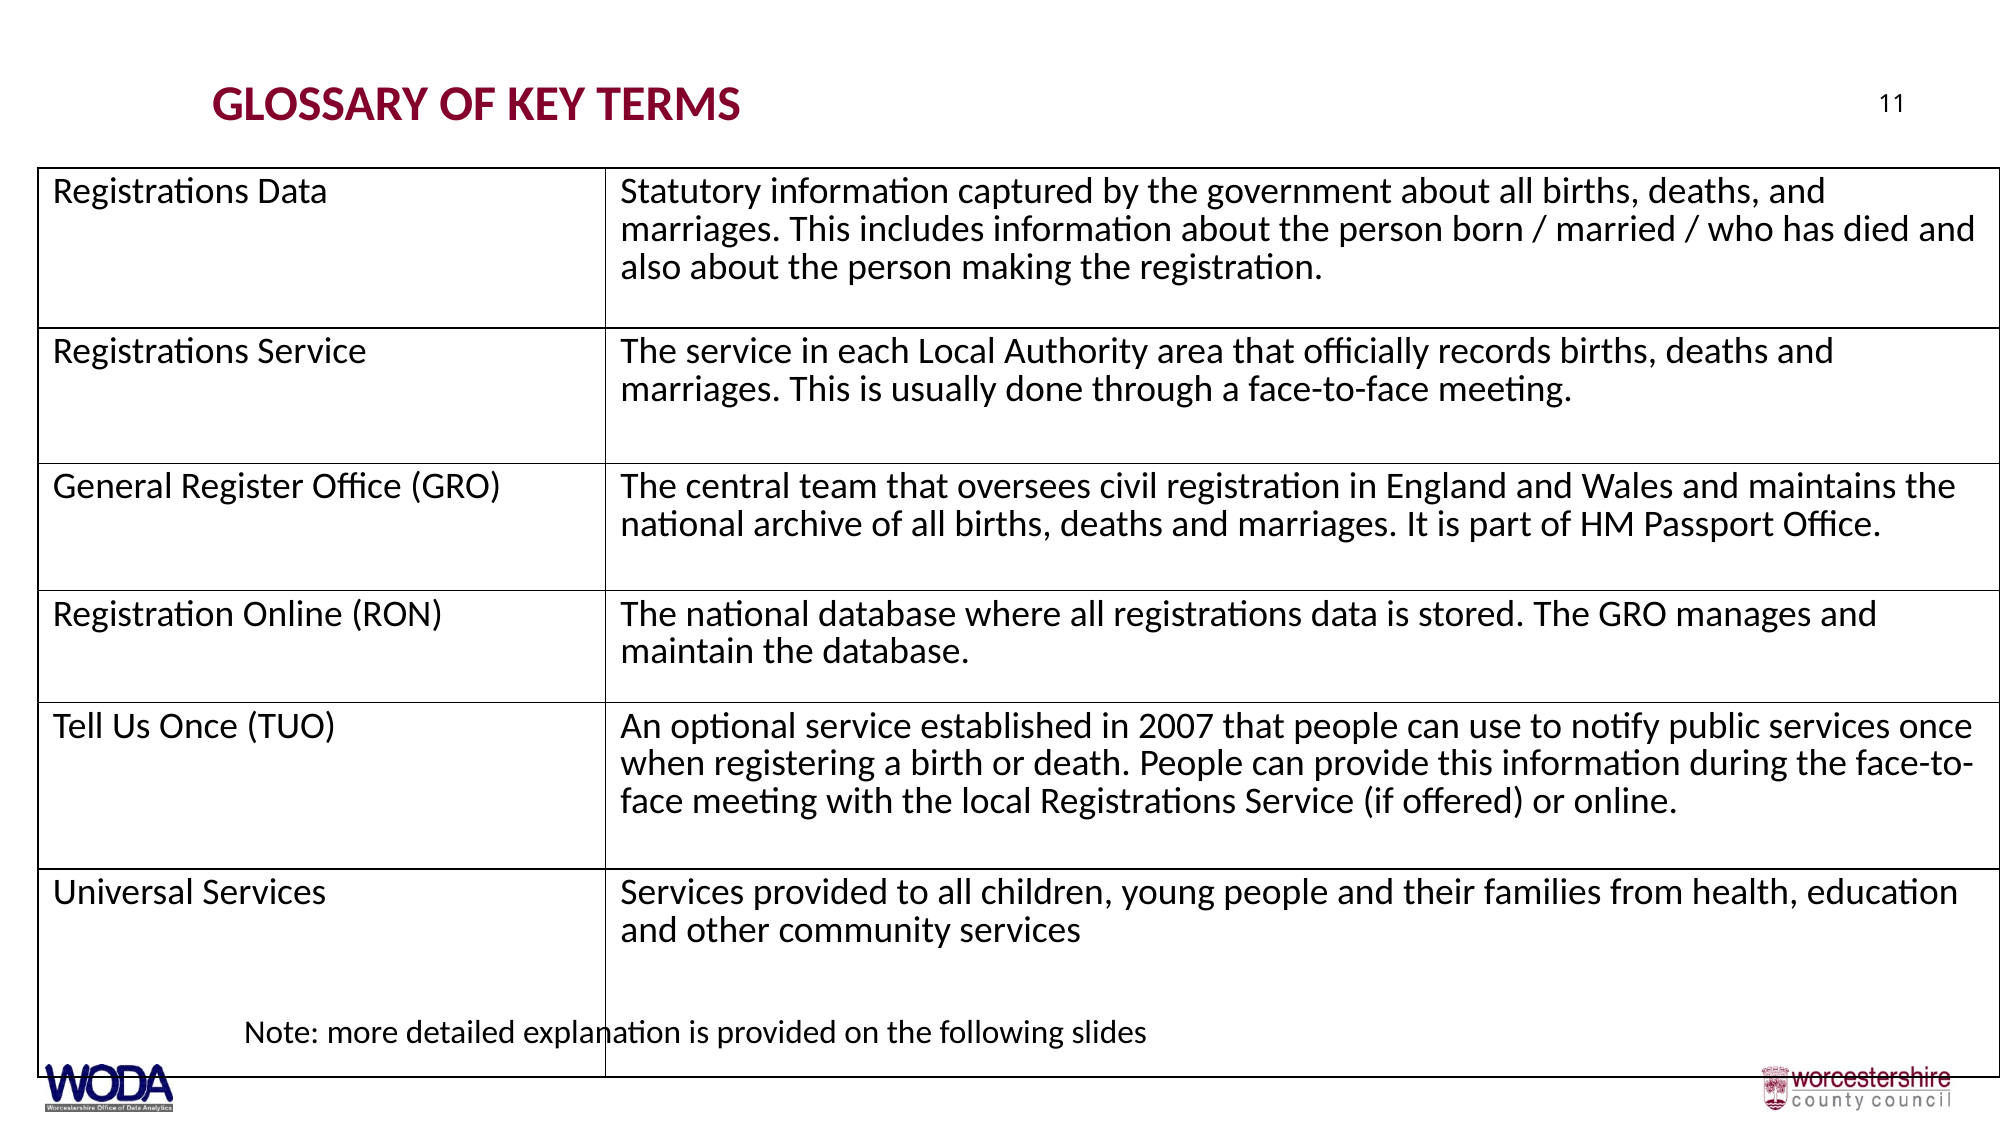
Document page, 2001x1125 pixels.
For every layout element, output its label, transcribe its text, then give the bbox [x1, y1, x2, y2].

table_cell Universal Services [39, 870, 605, 1076]
table_header Statutory information captured by the government about all births, deaths, and marriages. This includes information about the person born / married / who has died and also about the person making the registration. [606, 169, 1999, 327]
picture [45, 1078, 173, 1112]
table_cell The central team that oversees civil registration in England and Wales and maintains the national archive of all births, deaths and marriages. It is part of HM Passport Office. [606, 464, 1999, 590]
table_cell Registration Online (RON) [39, 591, 605, 702]
table_cell An optional service established in 2007 that people can use to notify public services once when registering a birth or death. People can provide this information during the face-to-face meeting with the local Registrations Service (if offered) or online. [606, 703, 1999, 868]
table_cell The national database where all registrations data is stored. The GRO manages and maintain the database. [606, 591, 1999, 702]
title GLOSSARY OF KEY TERMS [212, 70, 1809, 167]
table_cell Services provided to all children, young people and their families from health, education and other community services [606, 870, 1999, 1076]
slide_number 1 [1850, 87, 1907, 148]
table_cell Tell Us Once (TUO) [39, 703, 605, 868]
table_cell General Register Office (GRO) [39, 464, 605, 590]
table_header Registrations Data [39, 169, 605, 327]
picture [1749, 1078, 1971, 1121]
table_cell The service in each Local Authority area that officially records births, deaths and marriages. This is usually done through a face-to-face meeting. [606, 329, 1999, 463]
table_cell Registrations Service [39, 329, 605, 463]
text_box Note: more detailed explanation is provided on the following slides [244, 1010, 1748, 1051]
